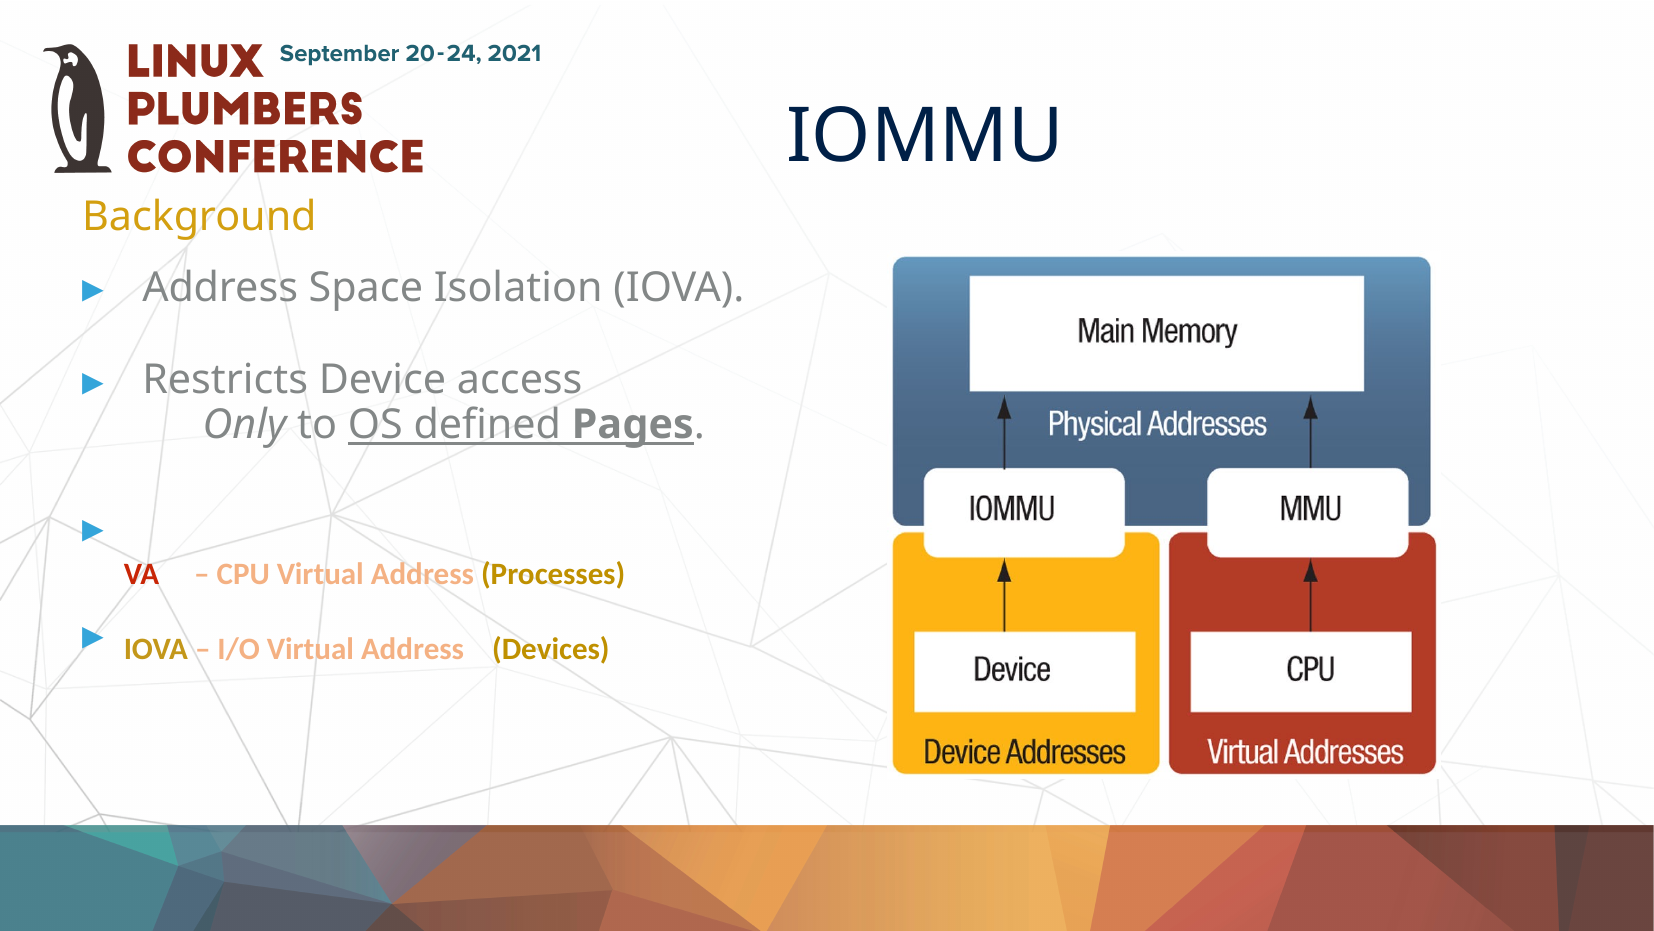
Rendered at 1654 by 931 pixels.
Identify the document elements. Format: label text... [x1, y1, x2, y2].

text_box IOMMU [780, 31, 1623, 172]
text_box VA – CPU Virtual Address (Processes) IOVA – I/O Virtual Address (Devices) [117, 546, 716, 675]
text_box Background [75, 181, 585, 248]
picture [887, 251, 1441, 779]
text_box Address Space Isolation (IOVA). Restricts Device access Only to OS defined Pages. [75, 258, 1552, 879]
